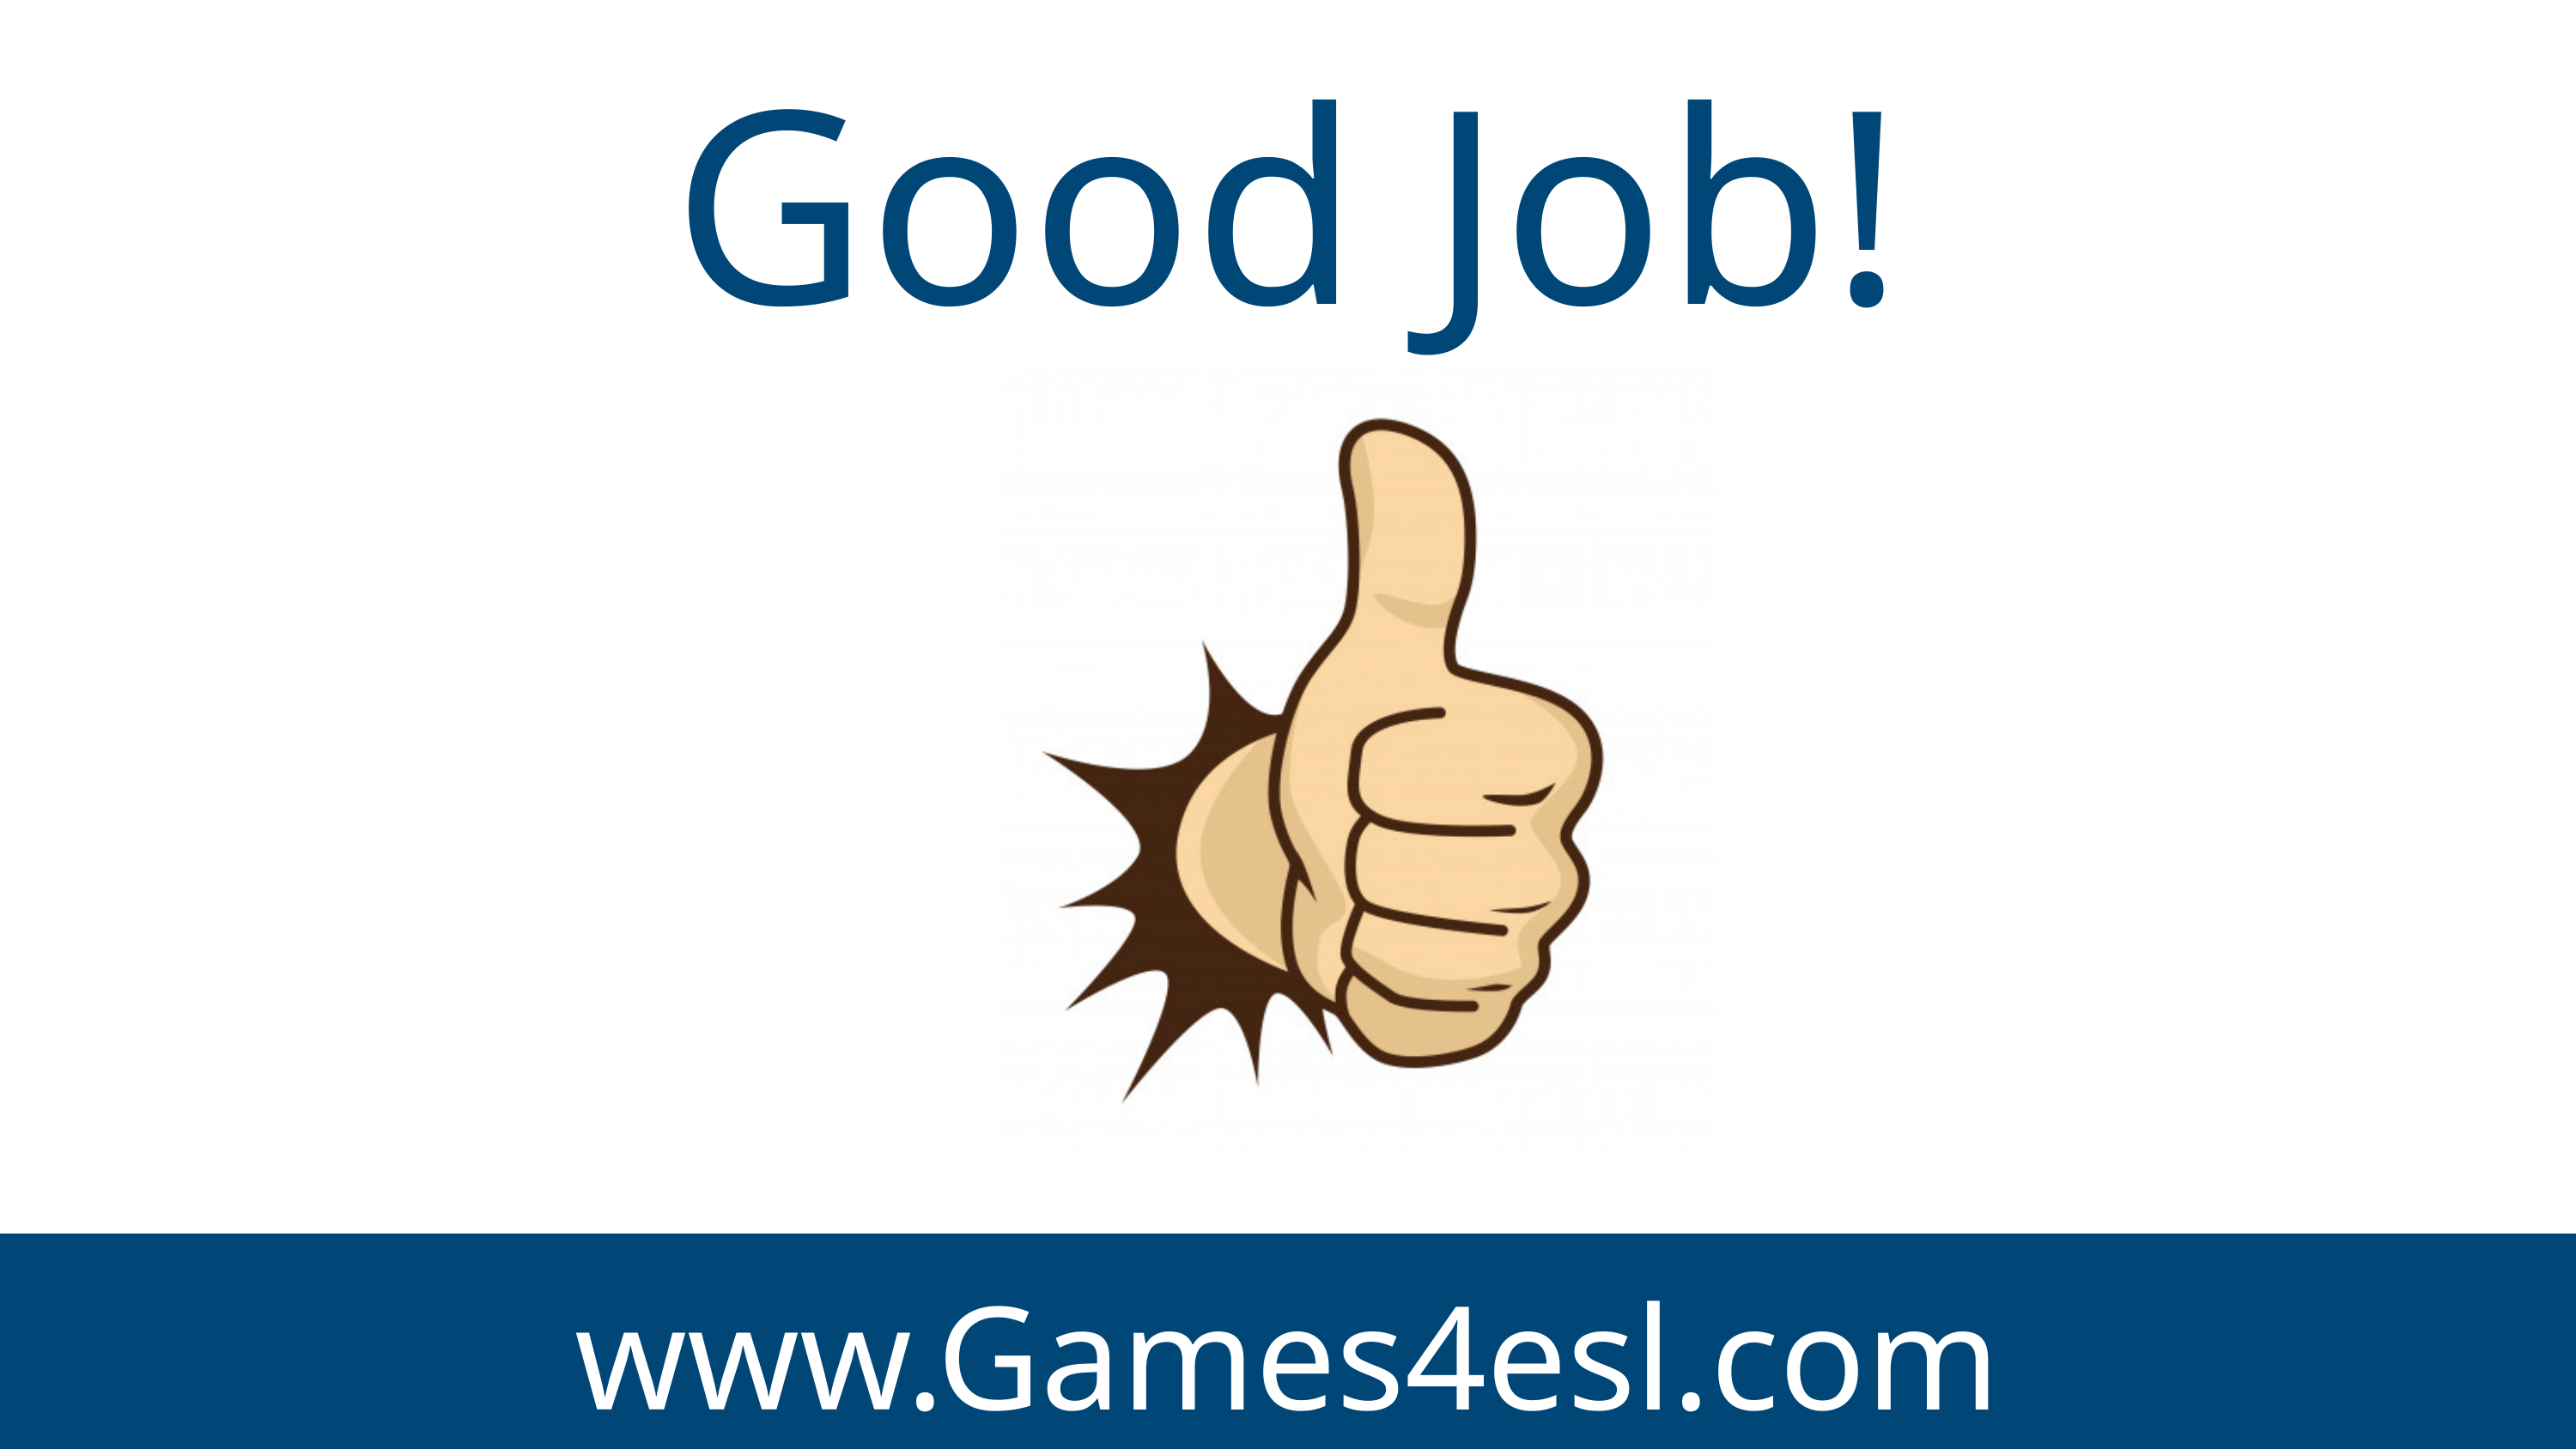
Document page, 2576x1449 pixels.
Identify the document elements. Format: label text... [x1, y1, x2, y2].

text_box [0, 1234, 2576, 1449]
text_box www.Games4esl.com [558, 1238, 2018, 1431]
picture [995, 363, 1718, 1153]
text_box Good Job! [0, 0, 2576, 363]
